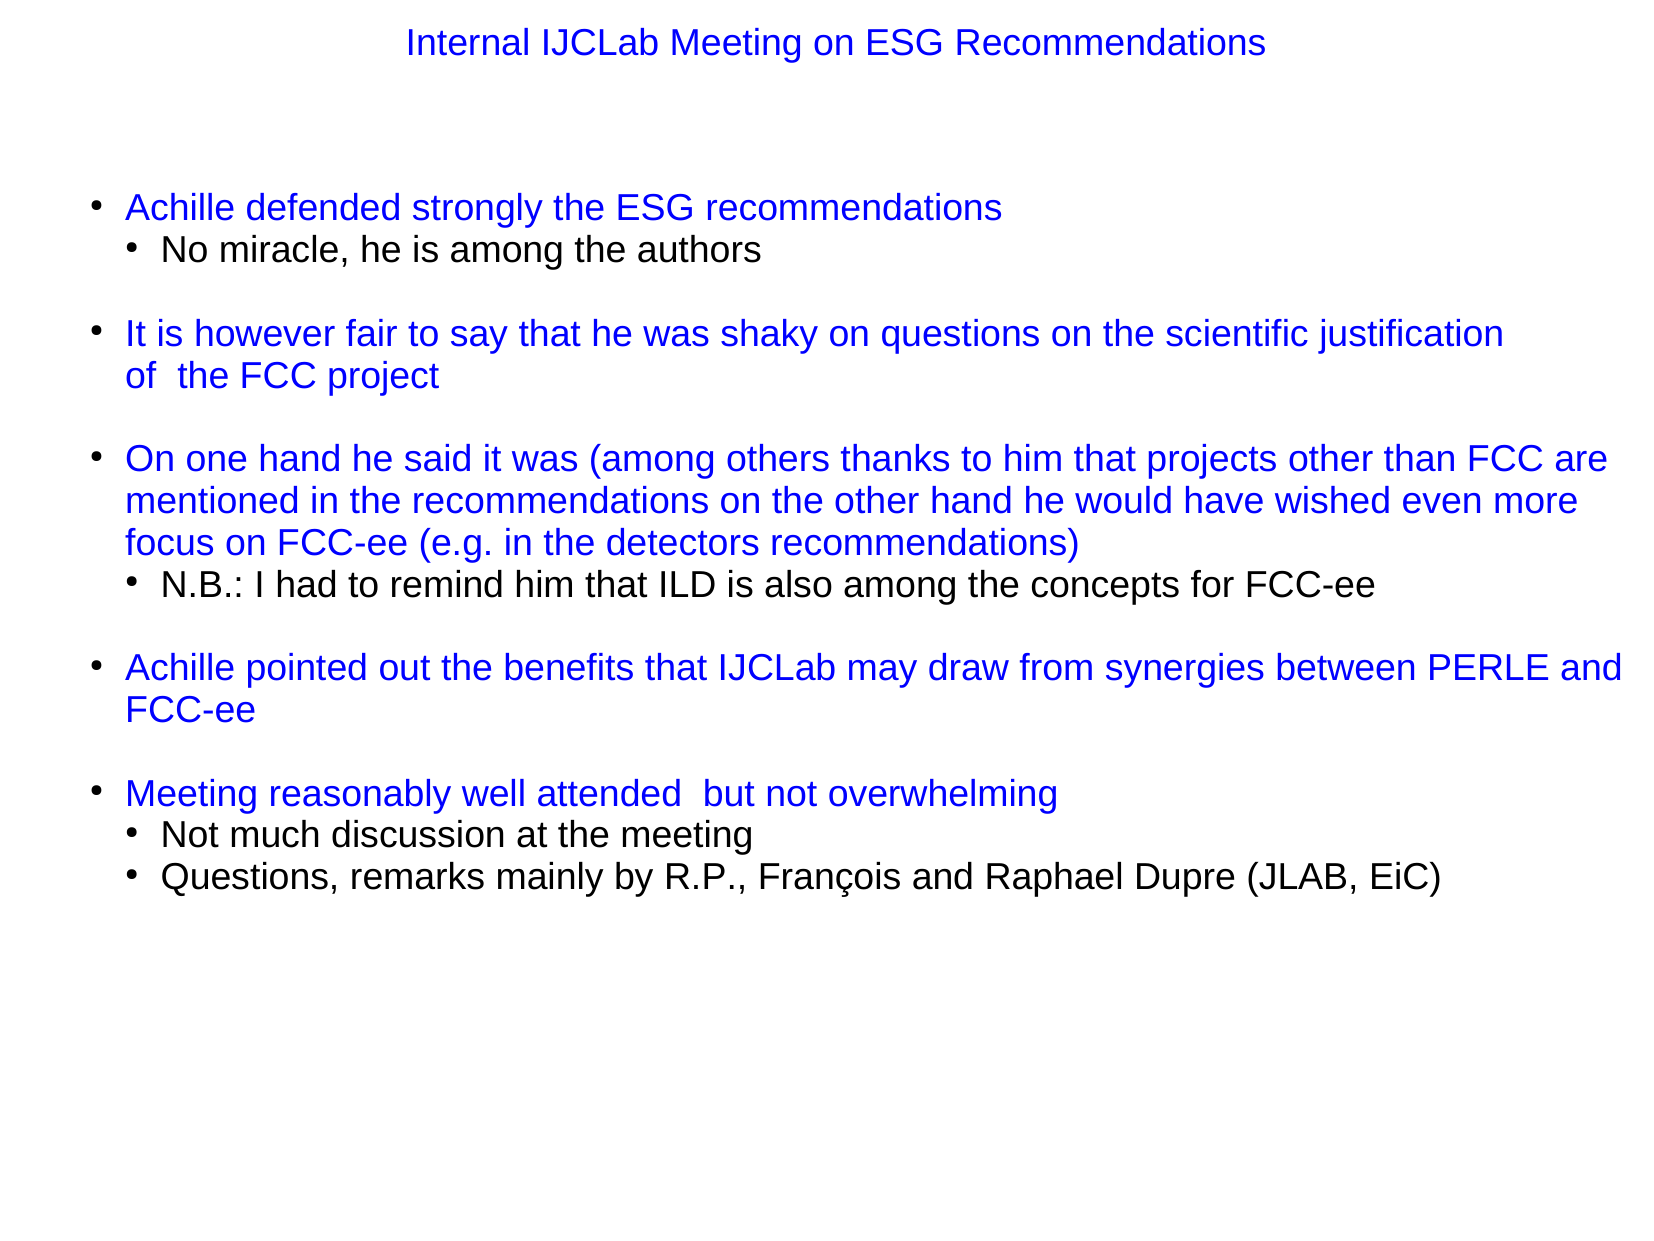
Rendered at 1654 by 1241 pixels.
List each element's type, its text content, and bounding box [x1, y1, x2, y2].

text_box Internal IJCLab Meeting on ESG Recommendations [390, 12, 1261, 73]
text_box Achille defended strongly the ESG recommendations No miracle, he is among the authors It is however fair to say that he was shaky on questions on the scientific justification of the FCC project On one hand he said it was (among others thanks to him that projects other than FCC are mentioned in the recommendations on the other hand he would have wished even more focus on FCC-ee (e.g. in the detectors recommendations) N.B.: I had to remind him that ILD is also among the concepts for FCC-ee Achille pointed out the benefits that IJCLab may draw from synergies between PERLE and FCC-ee Meeting reasonably well attended but not overwhelming Not much discussion at the meeting Questions, remarks mainly by R.P., François and Raphael Dupre (JLAB, EiC) [75, 180, 1641, 907]
